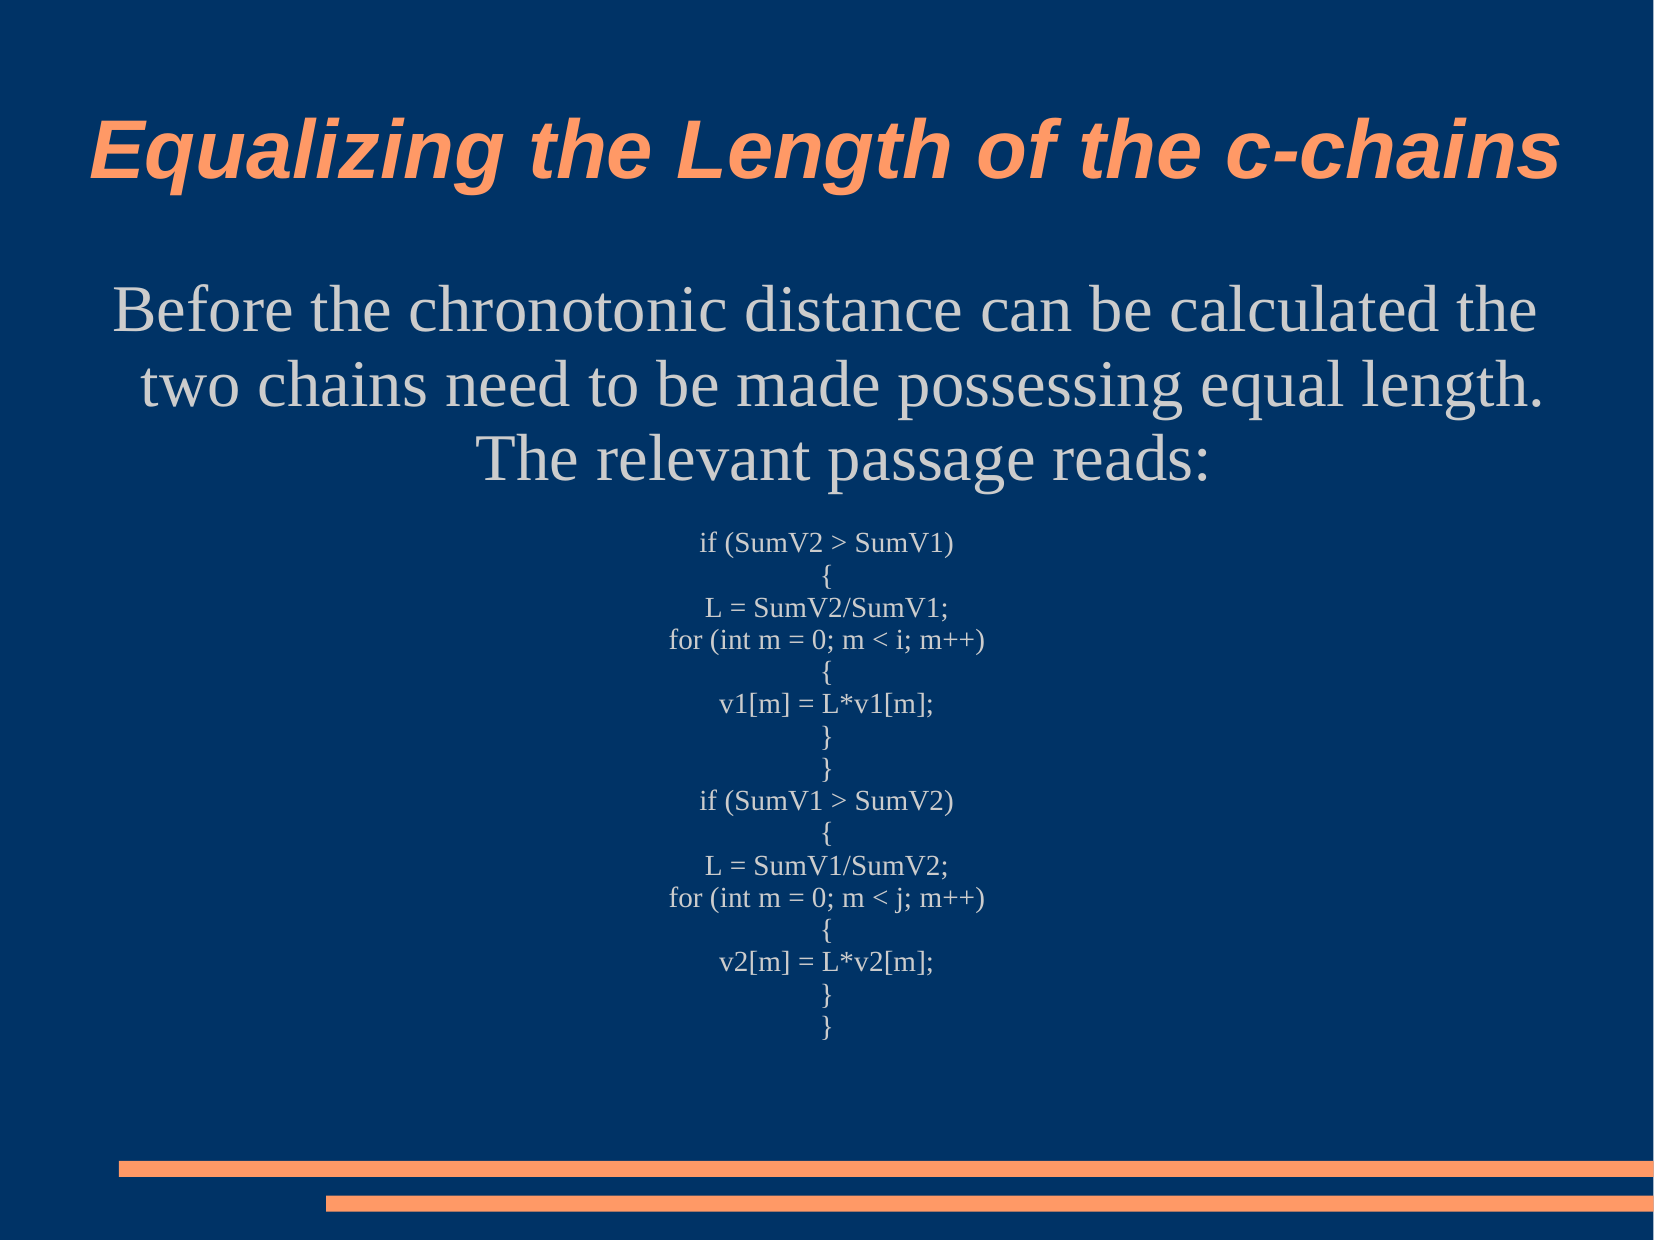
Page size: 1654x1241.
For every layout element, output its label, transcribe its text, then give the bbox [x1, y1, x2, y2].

title Equalizing the Length of the c-chains [59, 46, 1594, 254]
subtitle Before the chronotonic distance can be calculated the two chains need to be made possessing equal length. The relevant passage reads: if (SumV2 > SumV1) { L = SumV2/SumV1; for (int m = 0; m < i; m++) { v1[m] = L*v1[m]; } } if (SumV1 > SumV2) { L = SumV1/SumV2; for (int m = 0; m < j; m++) { v2[m] = L*v2[m]; } } [83, 266, 1571, 1077]
